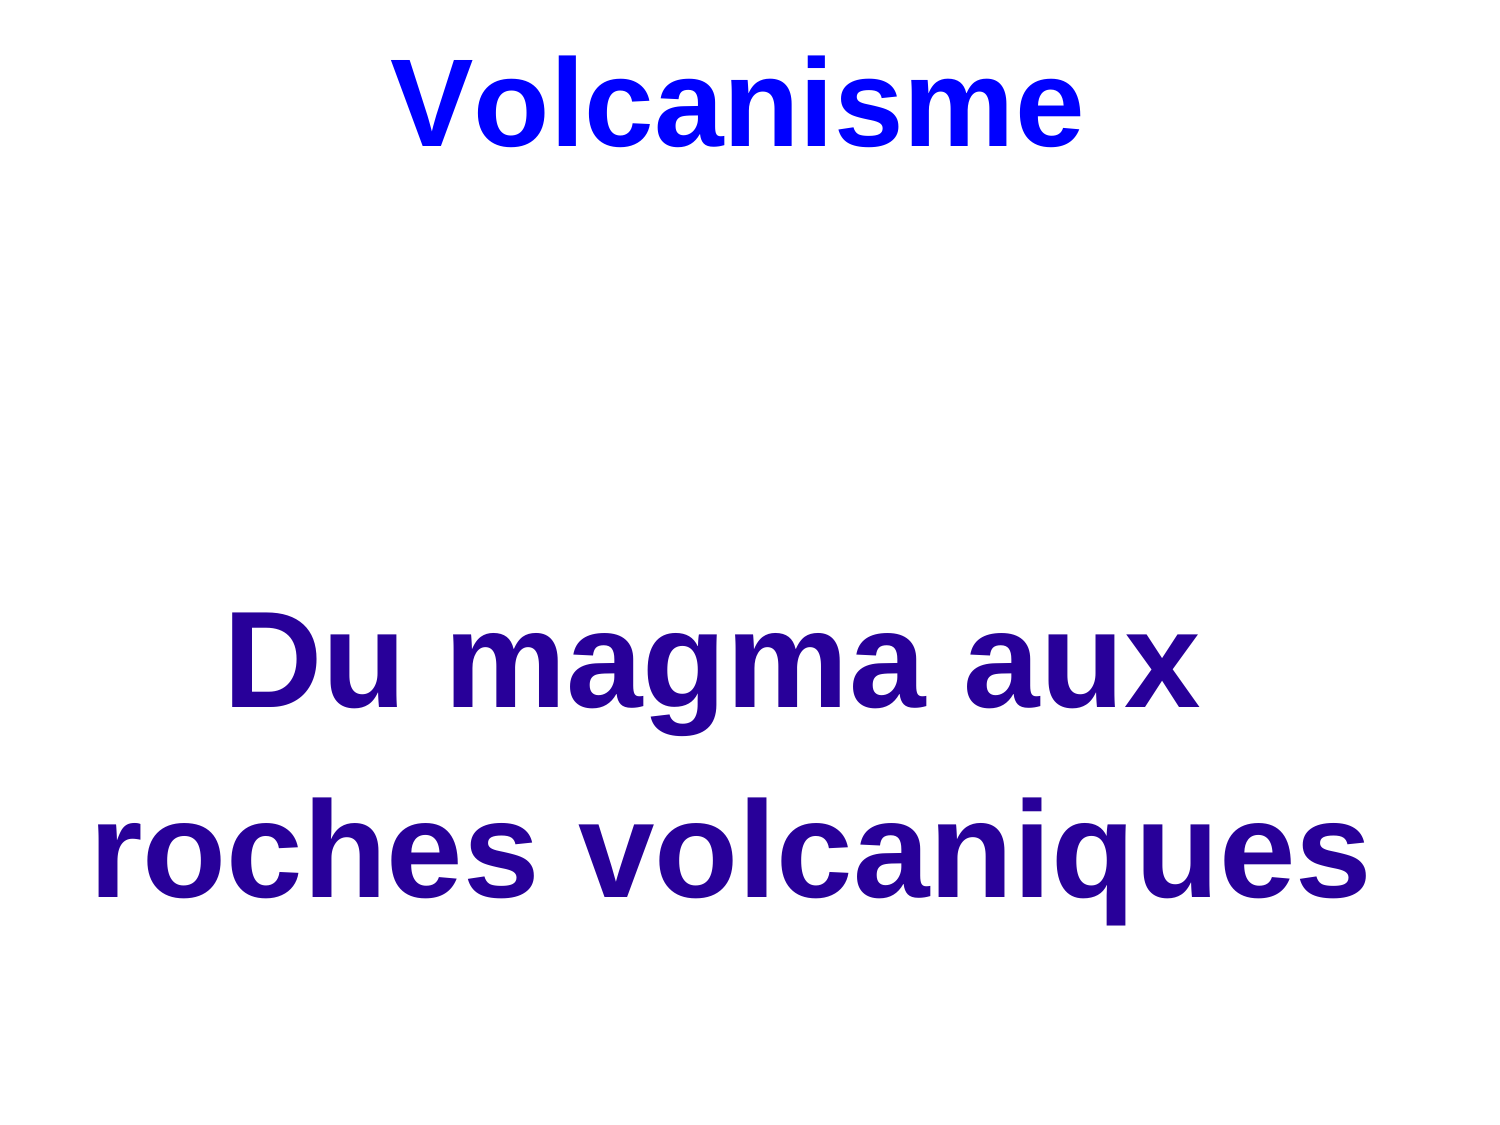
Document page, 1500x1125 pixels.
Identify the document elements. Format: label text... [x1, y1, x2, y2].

title Volcanisme [100, 13, 1376, 479]
subtitle Du magma aux roches volcaniques [0, 561, 1497, 933]
